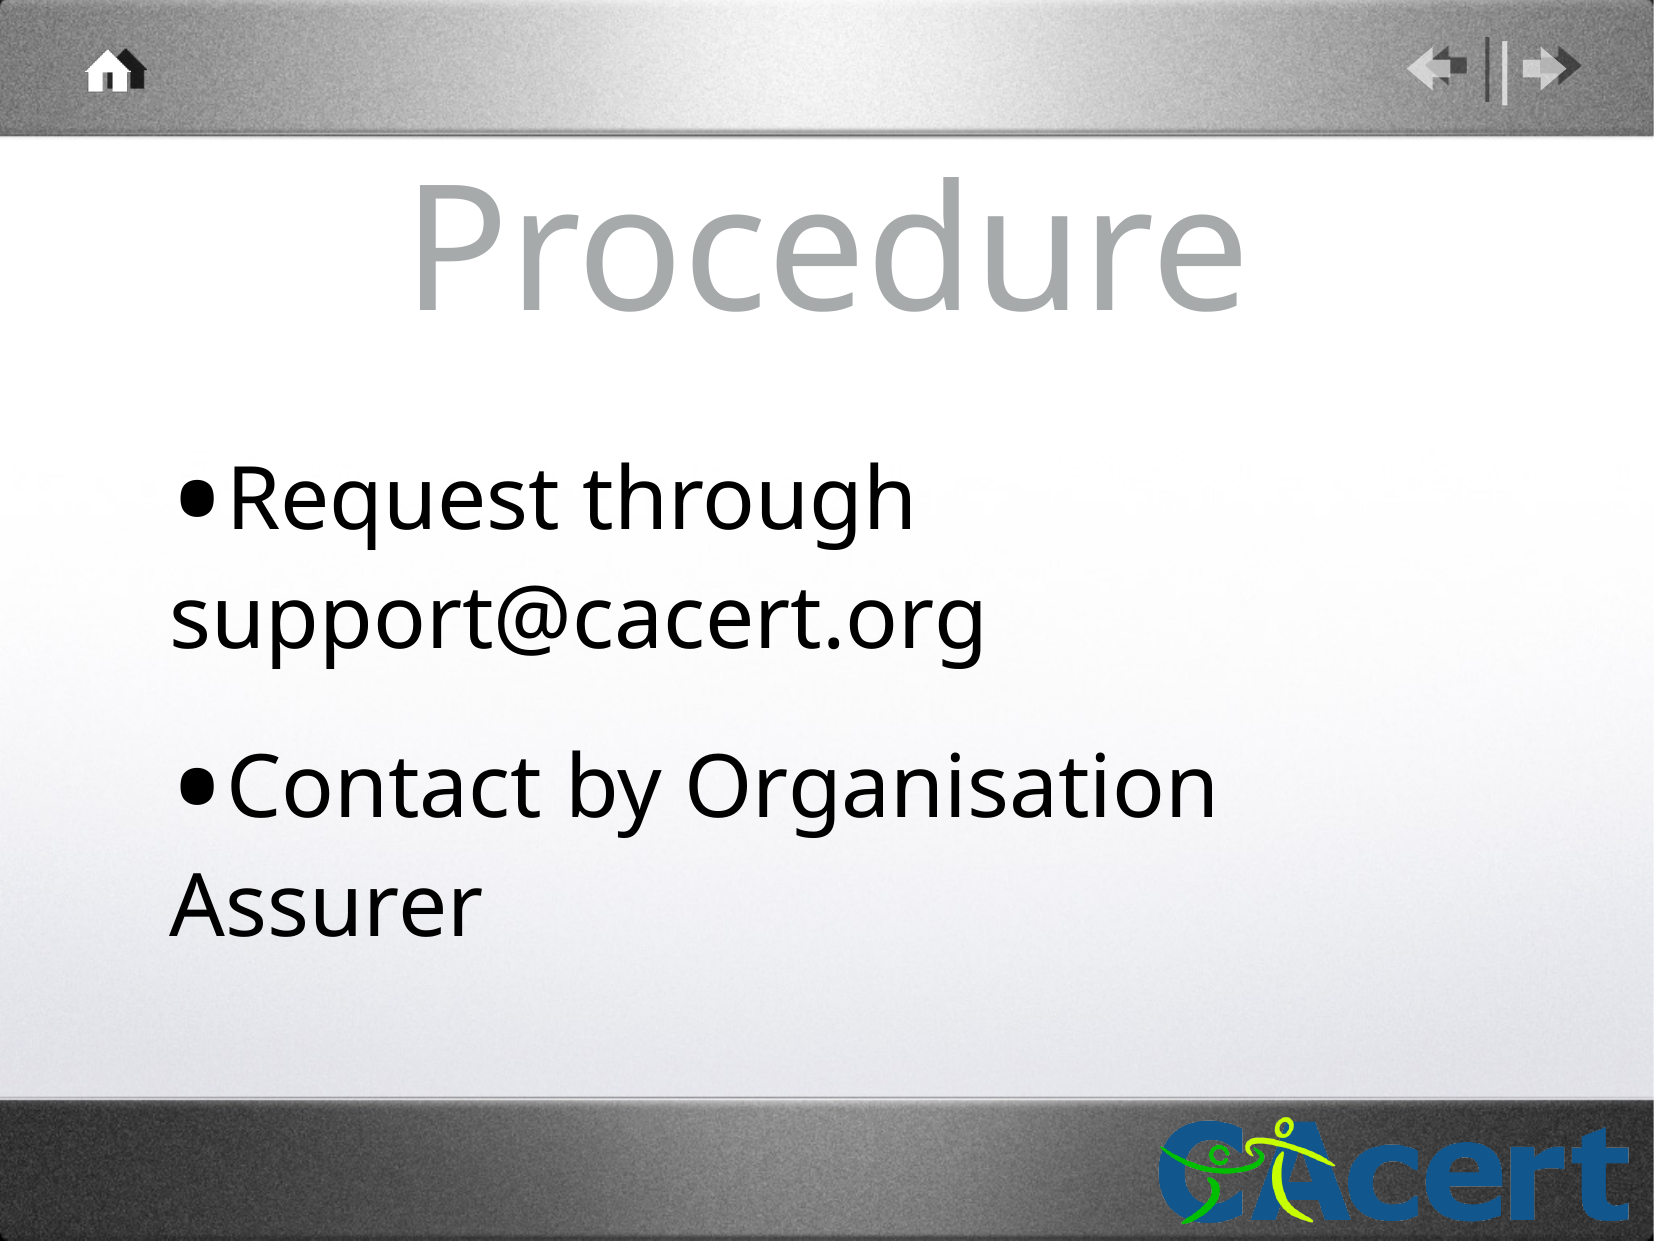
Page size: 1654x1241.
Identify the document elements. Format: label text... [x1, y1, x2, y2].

list Request through support@cacert.org Contact by Organisation Assurer [161, 335, 1493, 1063]
title Procedure [161, 134, 1493, 335]
picture [0, 0, 1654, 1241]
